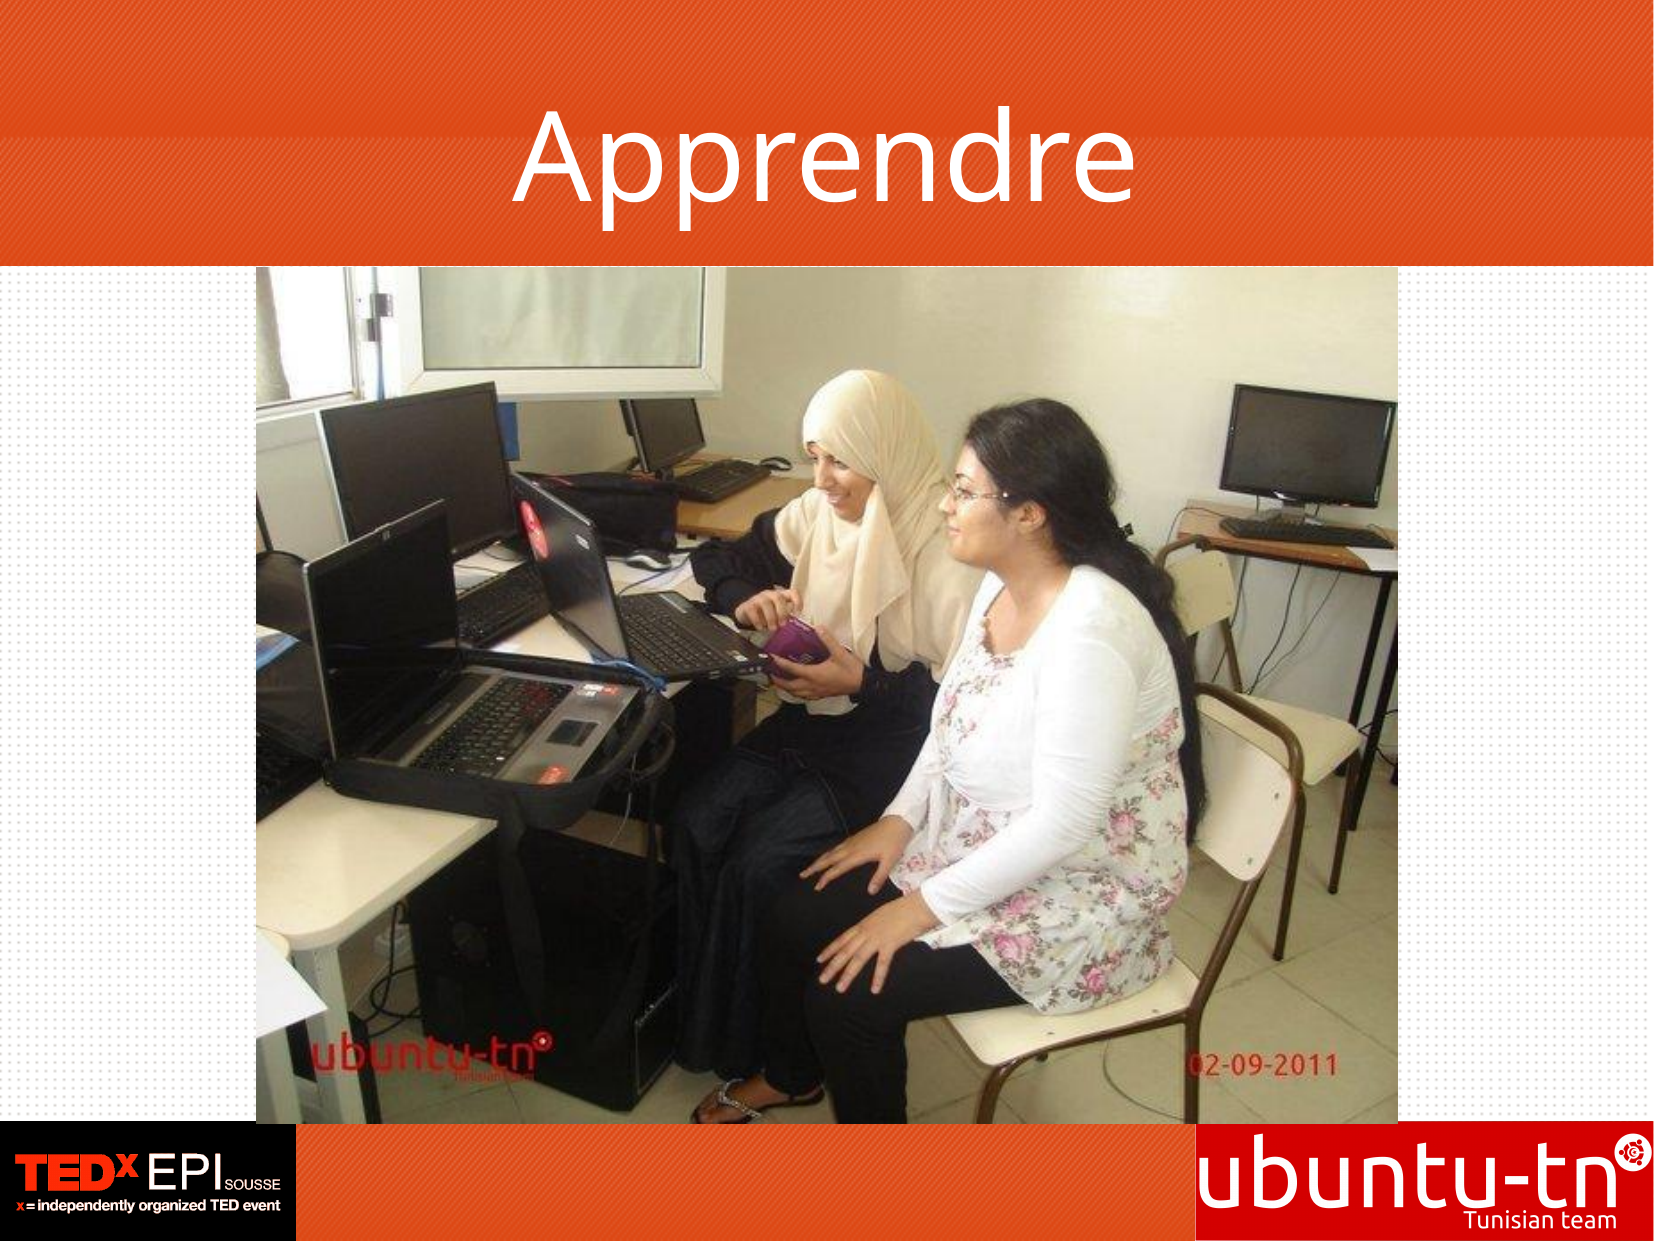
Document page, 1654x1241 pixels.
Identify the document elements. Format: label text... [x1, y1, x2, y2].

title Apprendre [82, 49, 1571, 257]
picture [0, 0, 1654, 1241]
